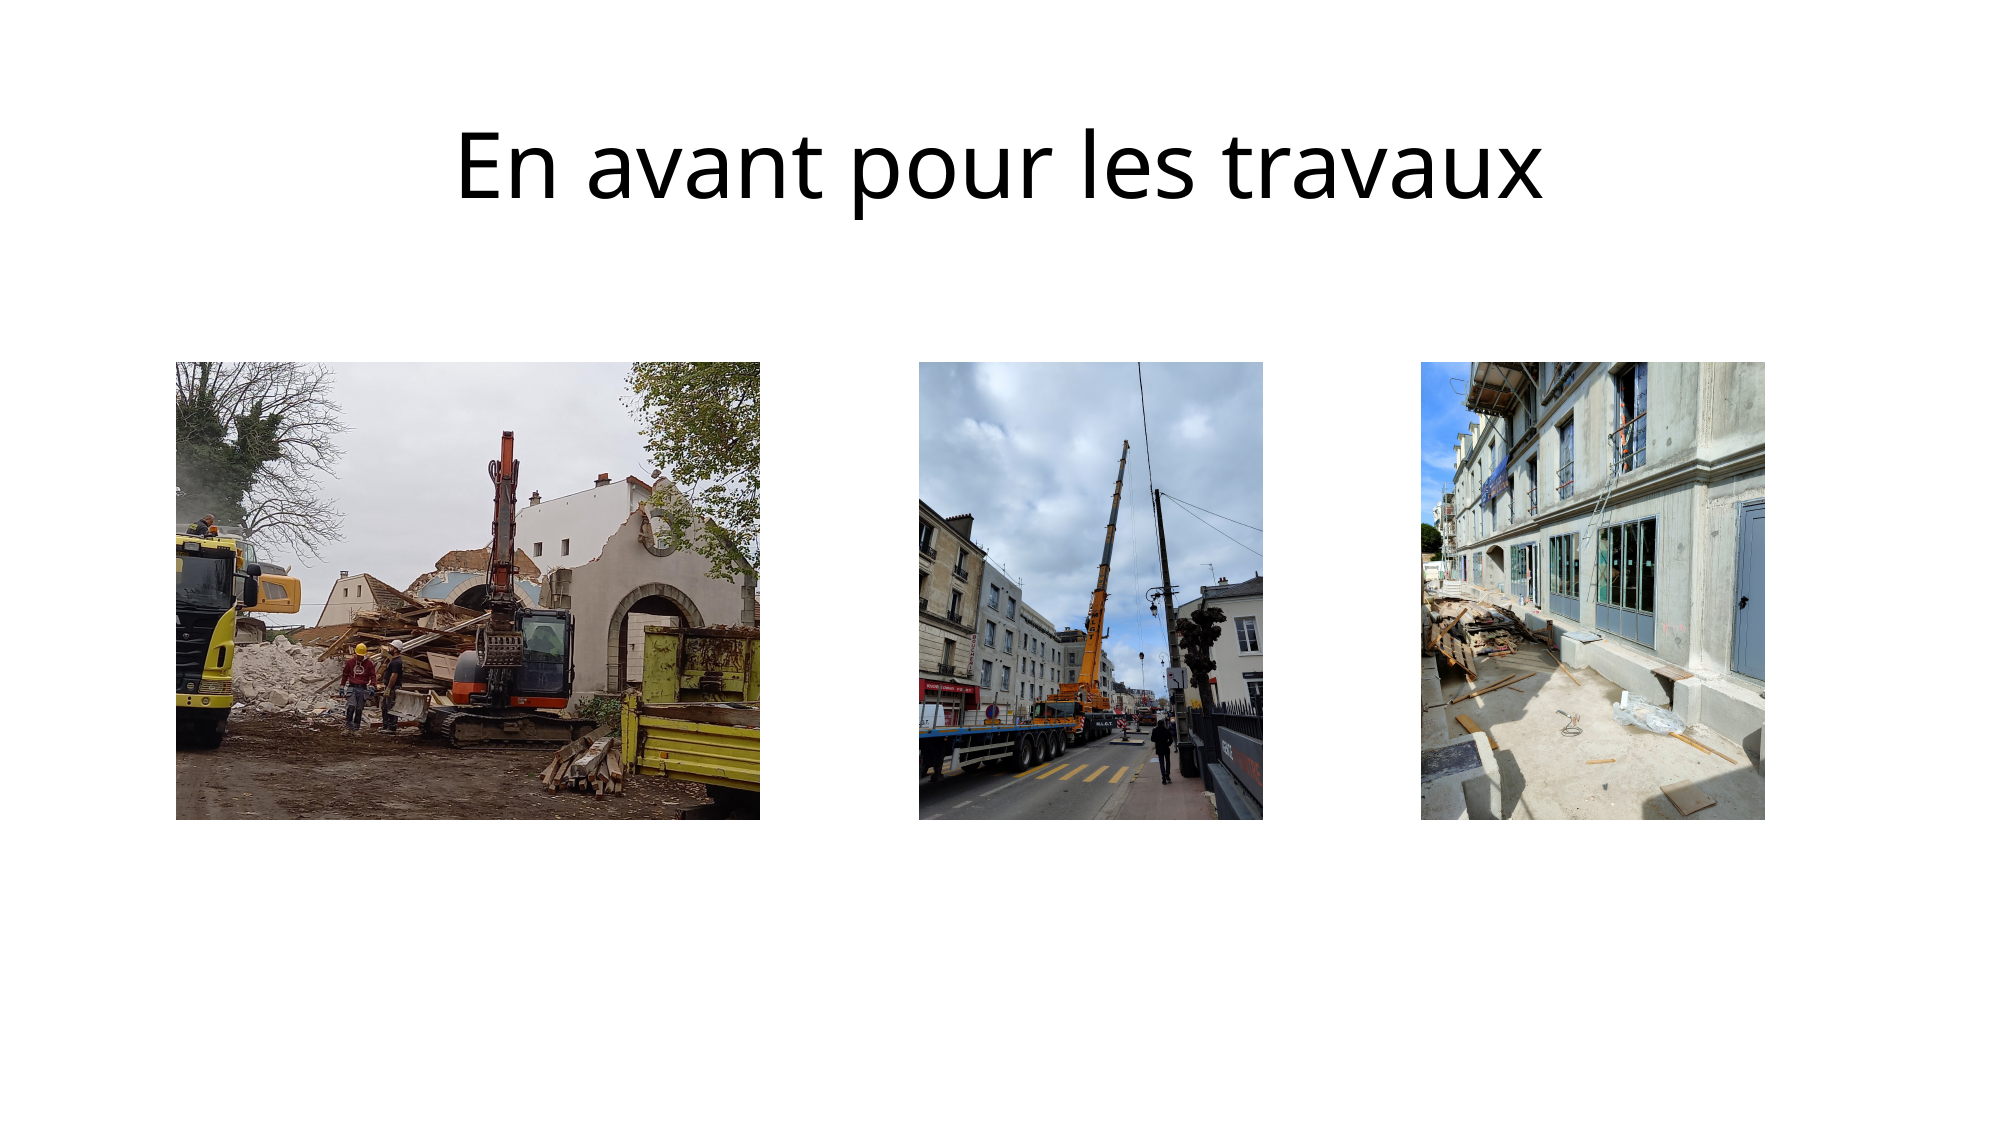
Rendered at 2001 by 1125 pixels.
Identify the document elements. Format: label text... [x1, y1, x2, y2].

picture [1421, 362, 1765, 820]
picture [176, 362, 760, 820]
title En avant pour les travaux [137, 59, 1863, 278]
picture [919, 362, 1263, 820]
list [159, 303, 1885, 1018]
